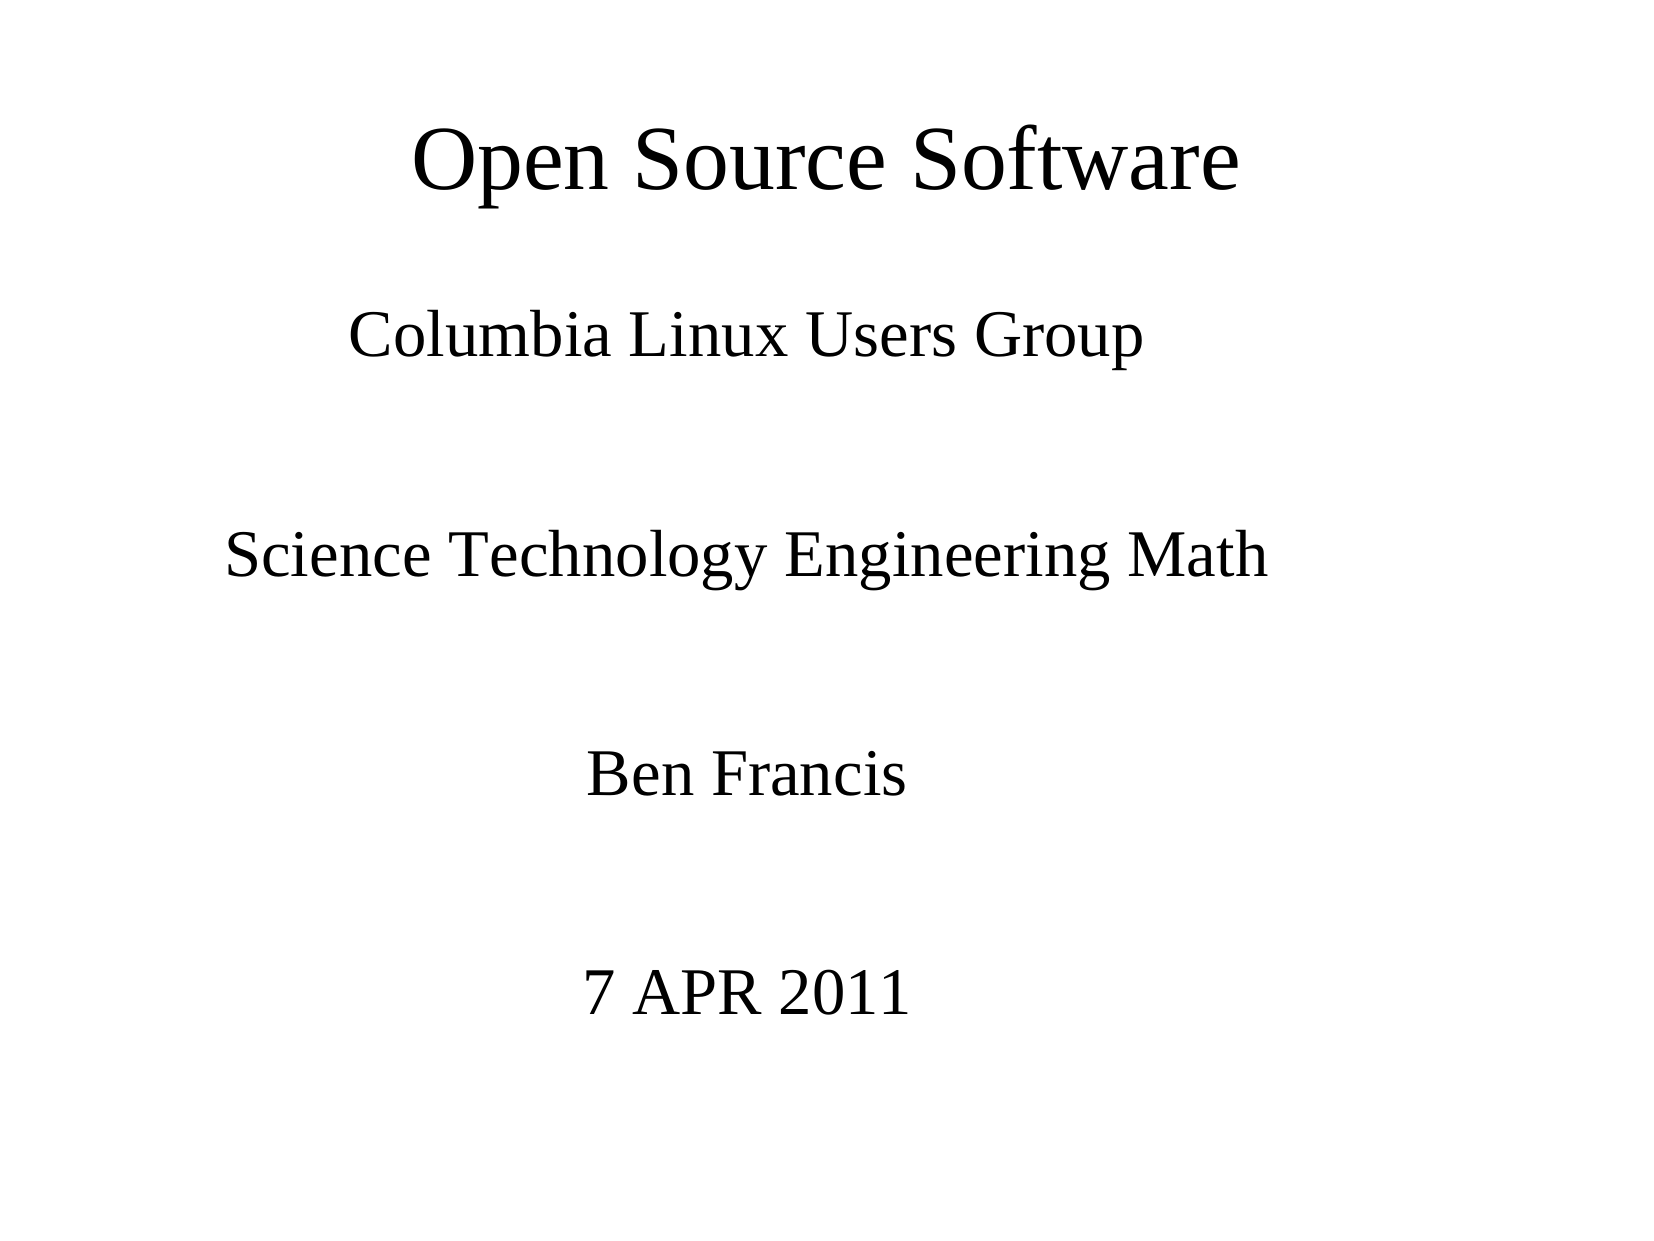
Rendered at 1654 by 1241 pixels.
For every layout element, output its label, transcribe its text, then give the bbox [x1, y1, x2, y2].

list Columbia Linux Users Group Science Technology Engineering Math Ben Francis 7 APR 2011 [82, 290, 1571, 1033]
title Open Source Software [82, 49, 1571, 257]
